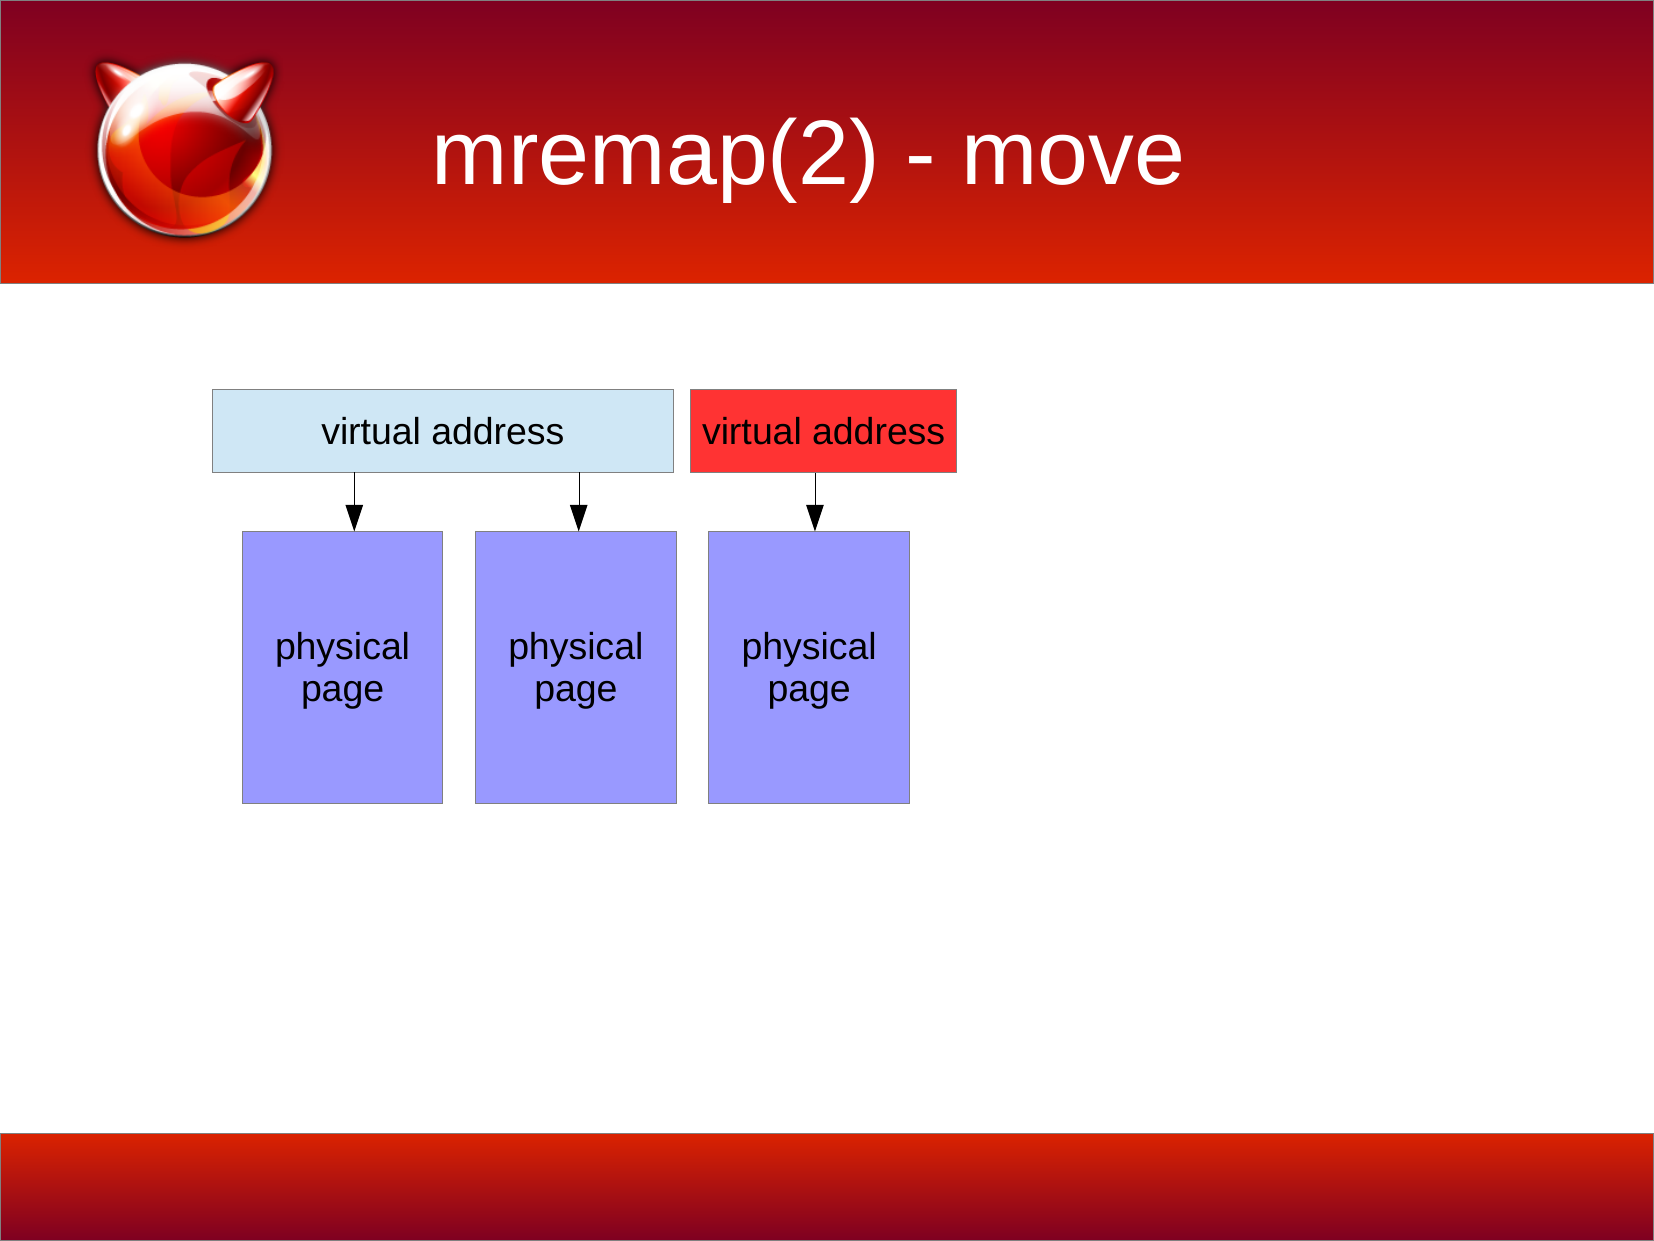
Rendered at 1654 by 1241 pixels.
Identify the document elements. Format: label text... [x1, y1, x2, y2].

text_box virtual address [690, 389, 957, 473]
title mremap(2) - move [82, 49, 1536, 257]
text_box physical page [242, 531, 443, 804]
text_box virtual address [212, 389, 674, 473]
text_box physical page [708, 531, 910, 804]
text_box physical page [475, 531, 677, 804]
